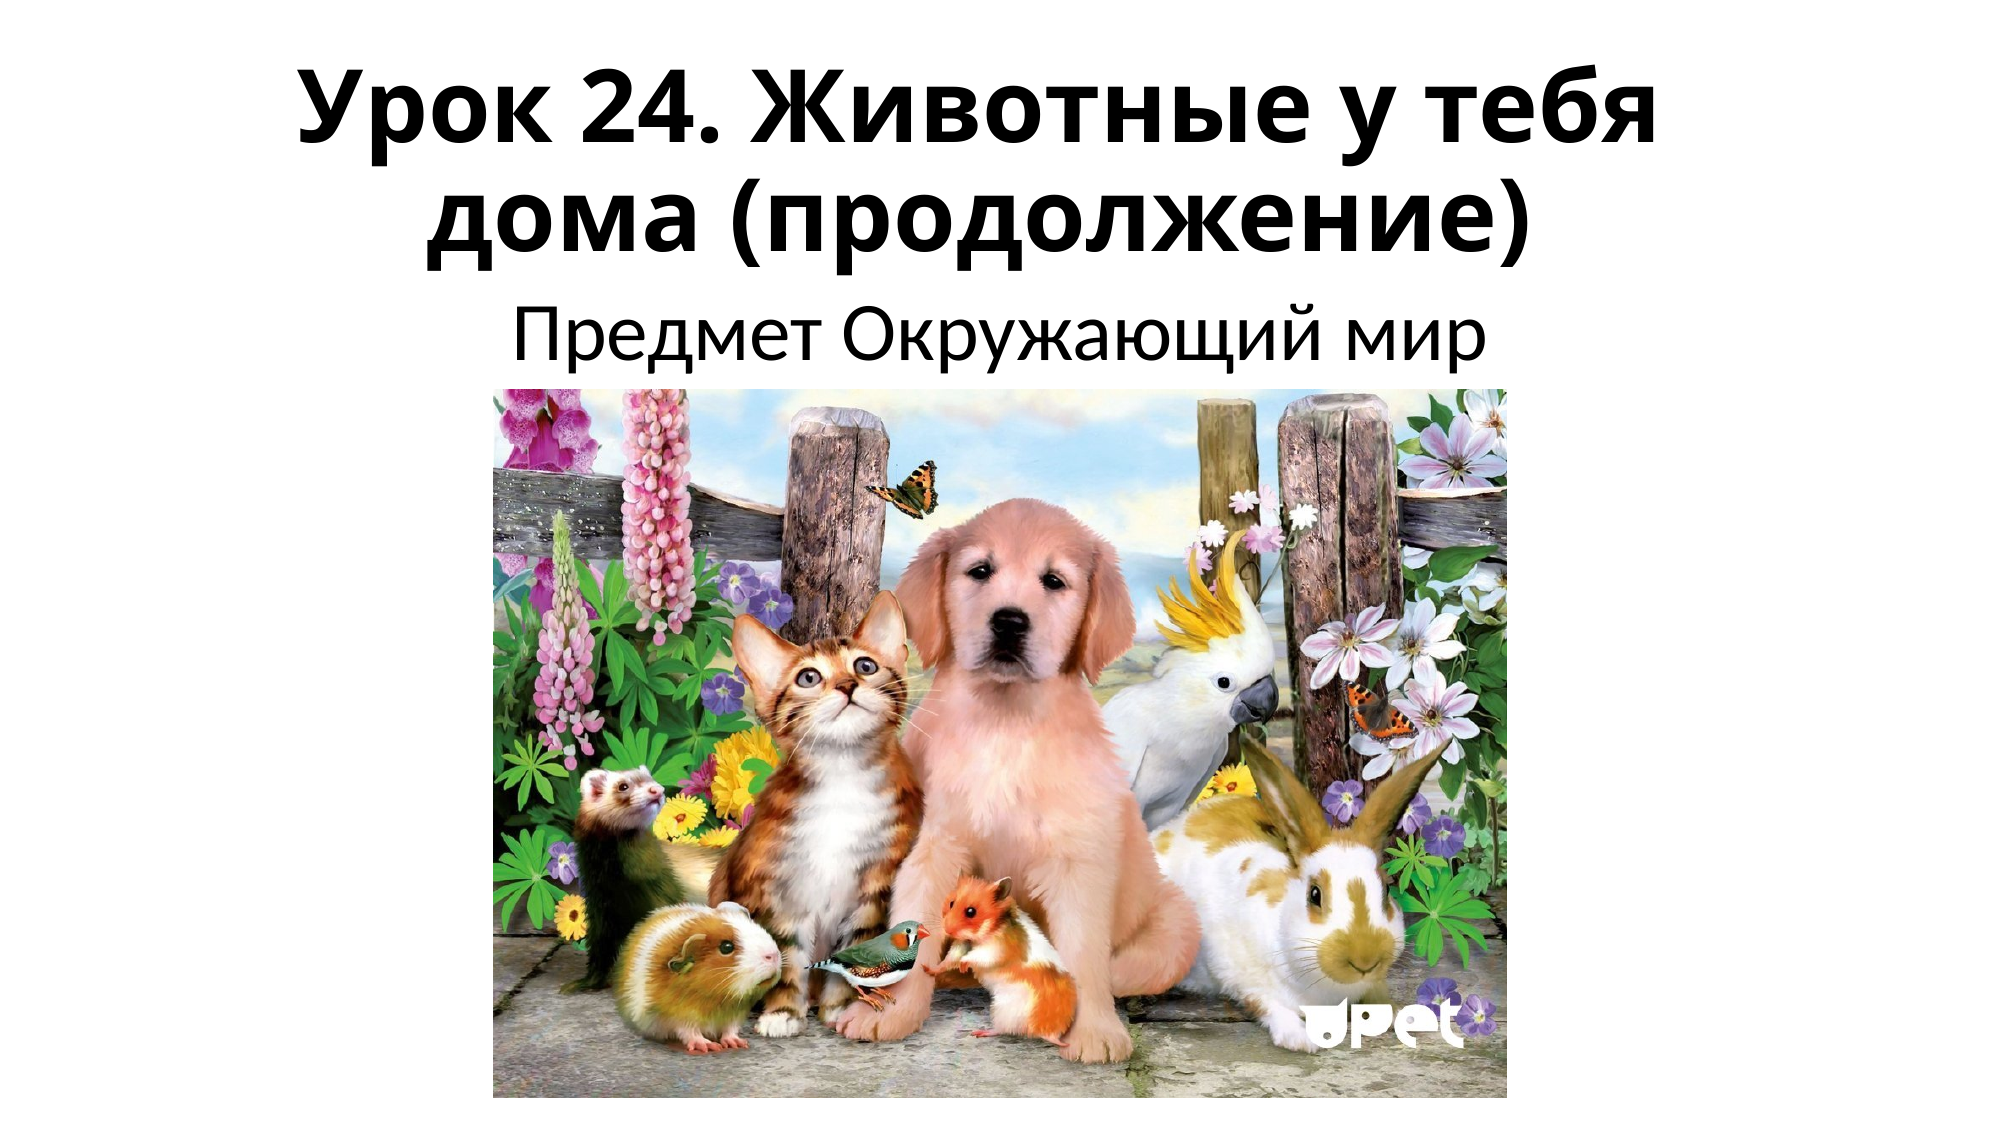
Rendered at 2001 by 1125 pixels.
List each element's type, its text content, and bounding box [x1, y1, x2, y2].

picture [493, 389, 1507, 1098]
title Урок 24. Животные у тебя дома (продолжение) [229, 42, 1730, 281]
subtitle Предмет Окружающий мир [249, 280, 1750, 399]
